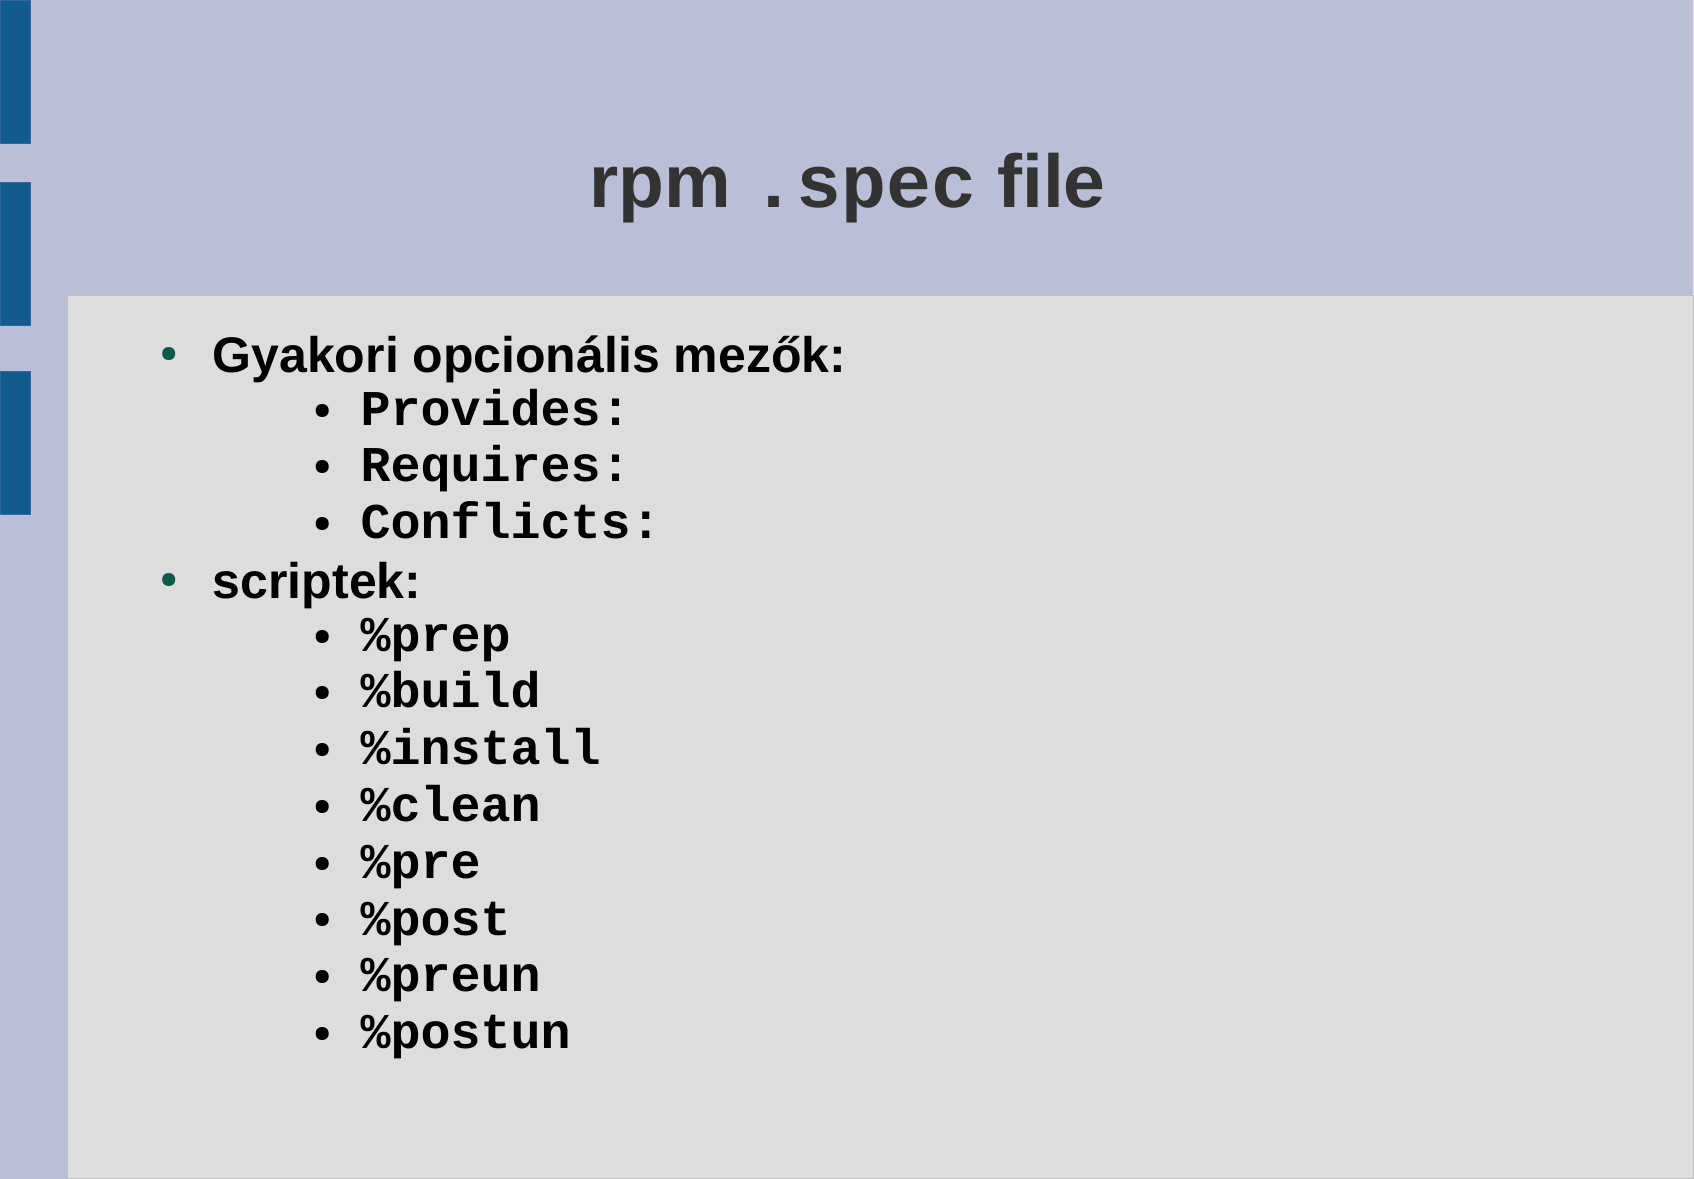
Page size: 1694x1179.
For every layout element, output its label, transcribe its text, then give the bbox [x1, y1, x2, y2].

list Gyakori opcionális mezők: Provides: Requires: Conflicts: scriptek: %prep %build %install %clean %pre %post %preun %postun [124, 327, 1571, 1071]
title rpm .spec file [124, 86, 1571, 284]
